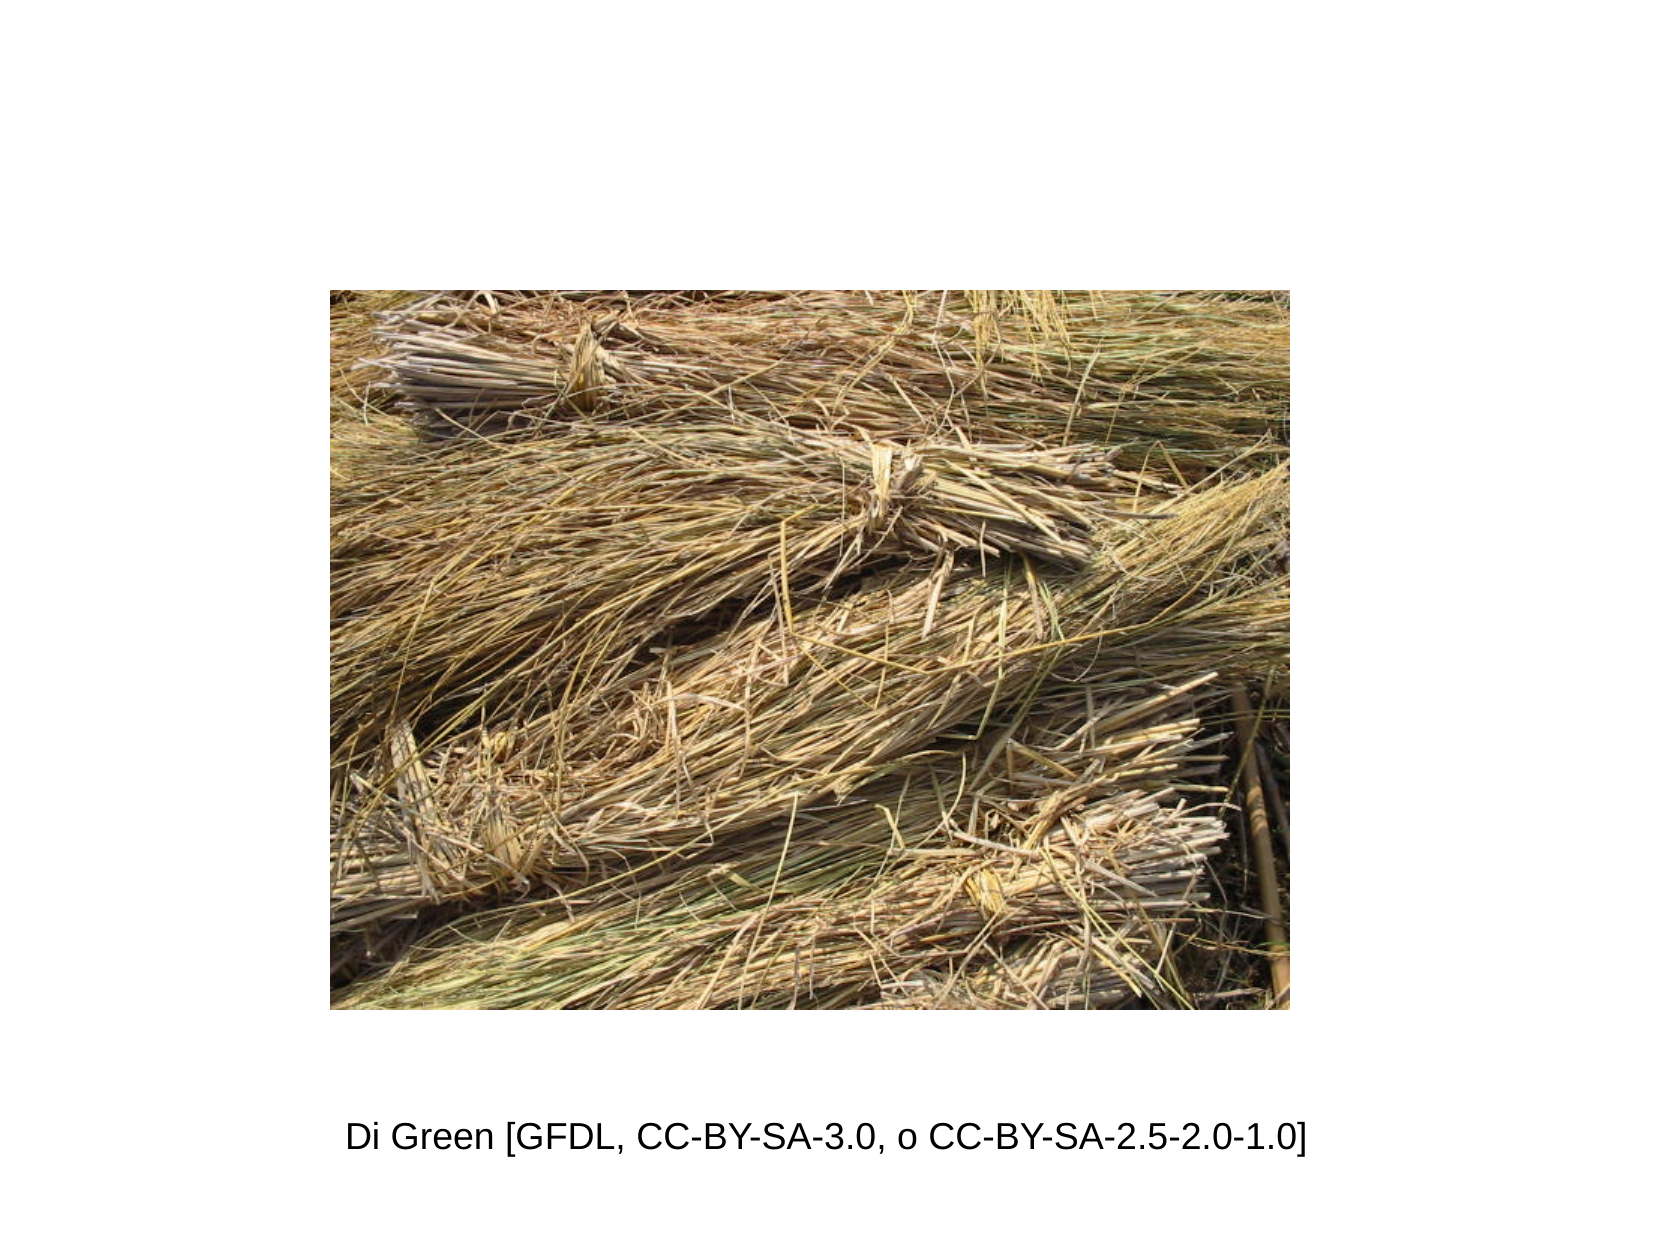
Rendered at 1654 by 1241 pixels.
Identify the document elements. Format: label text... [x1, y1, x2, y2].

picture [330, 290, 1290, 1010]
title Di Green [GFDL, CC-BY-SA-3.0, o CC-BY-SA-2.5-2.0-1.0] [82, 1033, 1571, 1241]
